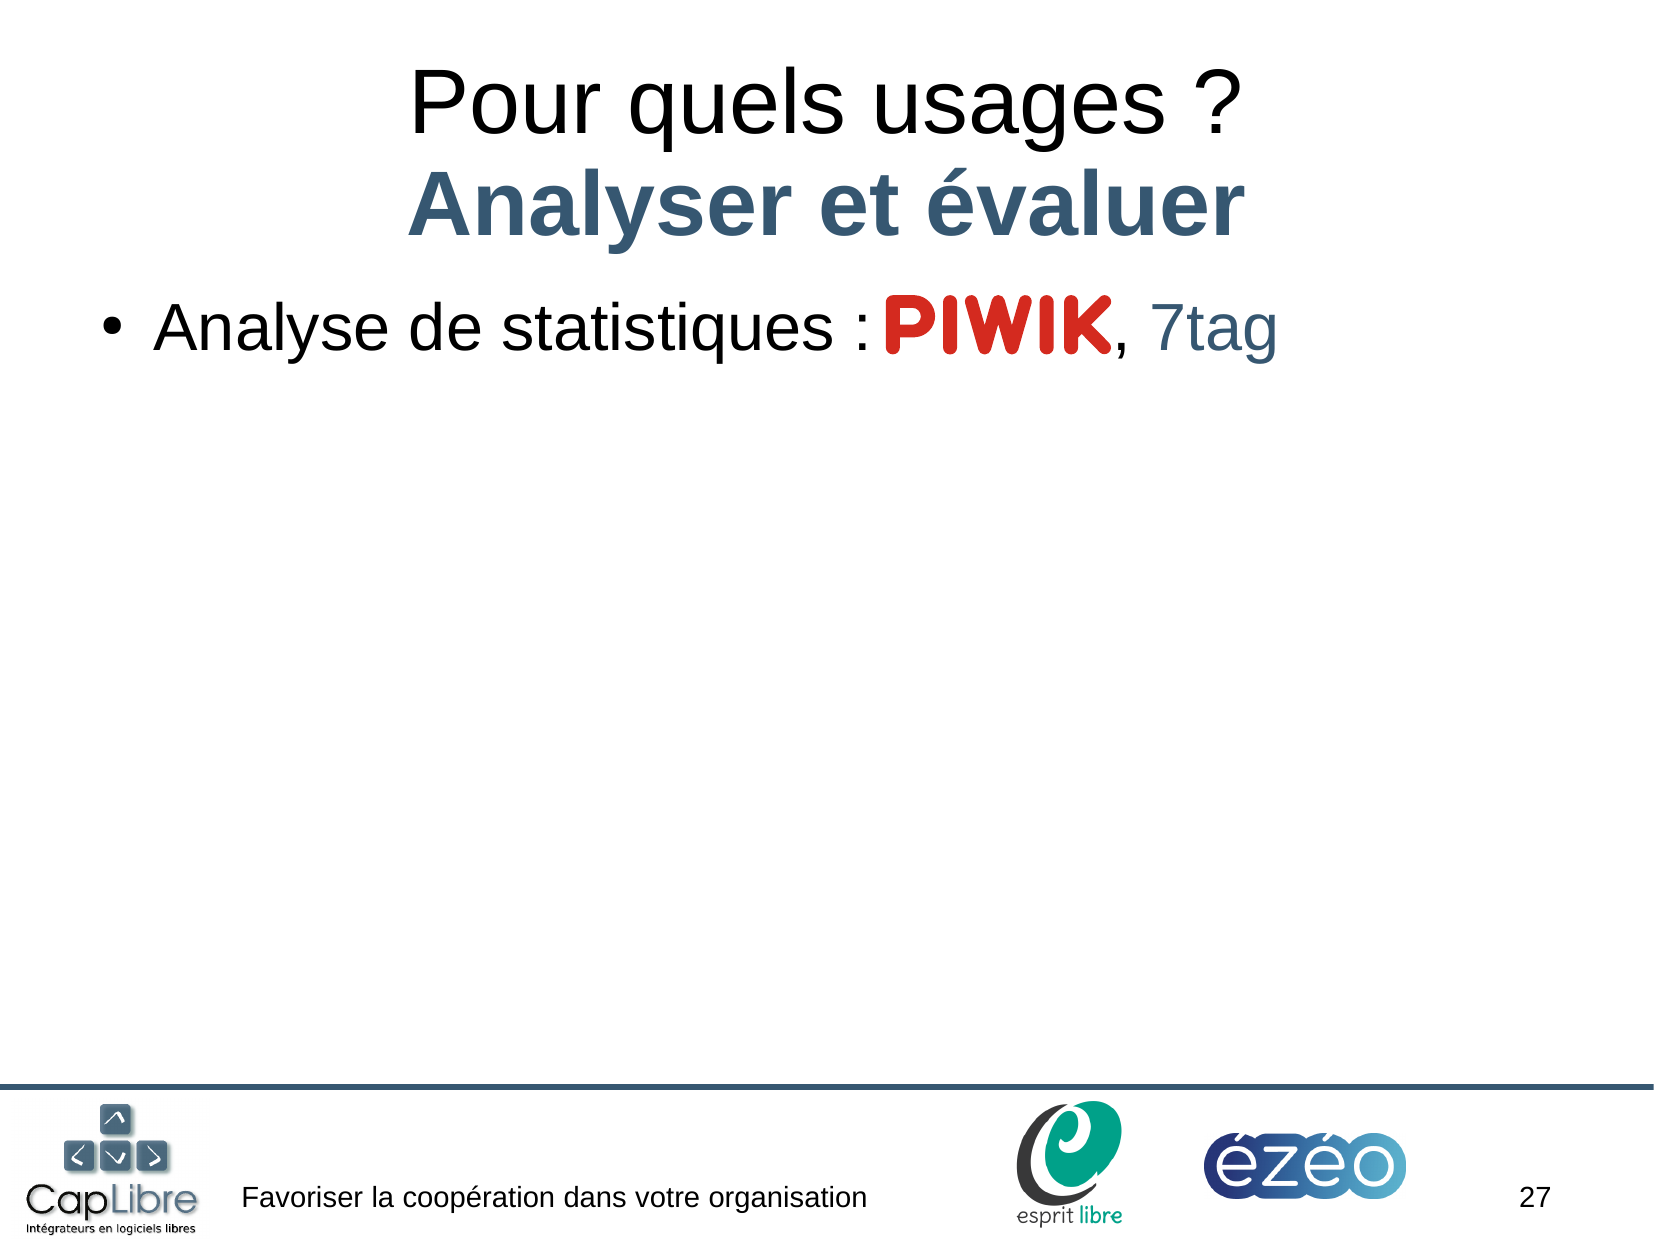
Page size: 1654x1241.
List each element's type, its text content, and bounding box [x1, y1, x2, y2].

picture [885, 294, 1112, 355]
list Analyse de statistiques : , 7tag [82, 290, 1571, 1010]
picture [1003, 1098, 1134, 1229]
picture [1204, 1133, 1406, 1199]
picture [11, 1098, 210, 1239]
title Pour quels usages ? Analyser et évaluer [82, 49, 1571, 257]
